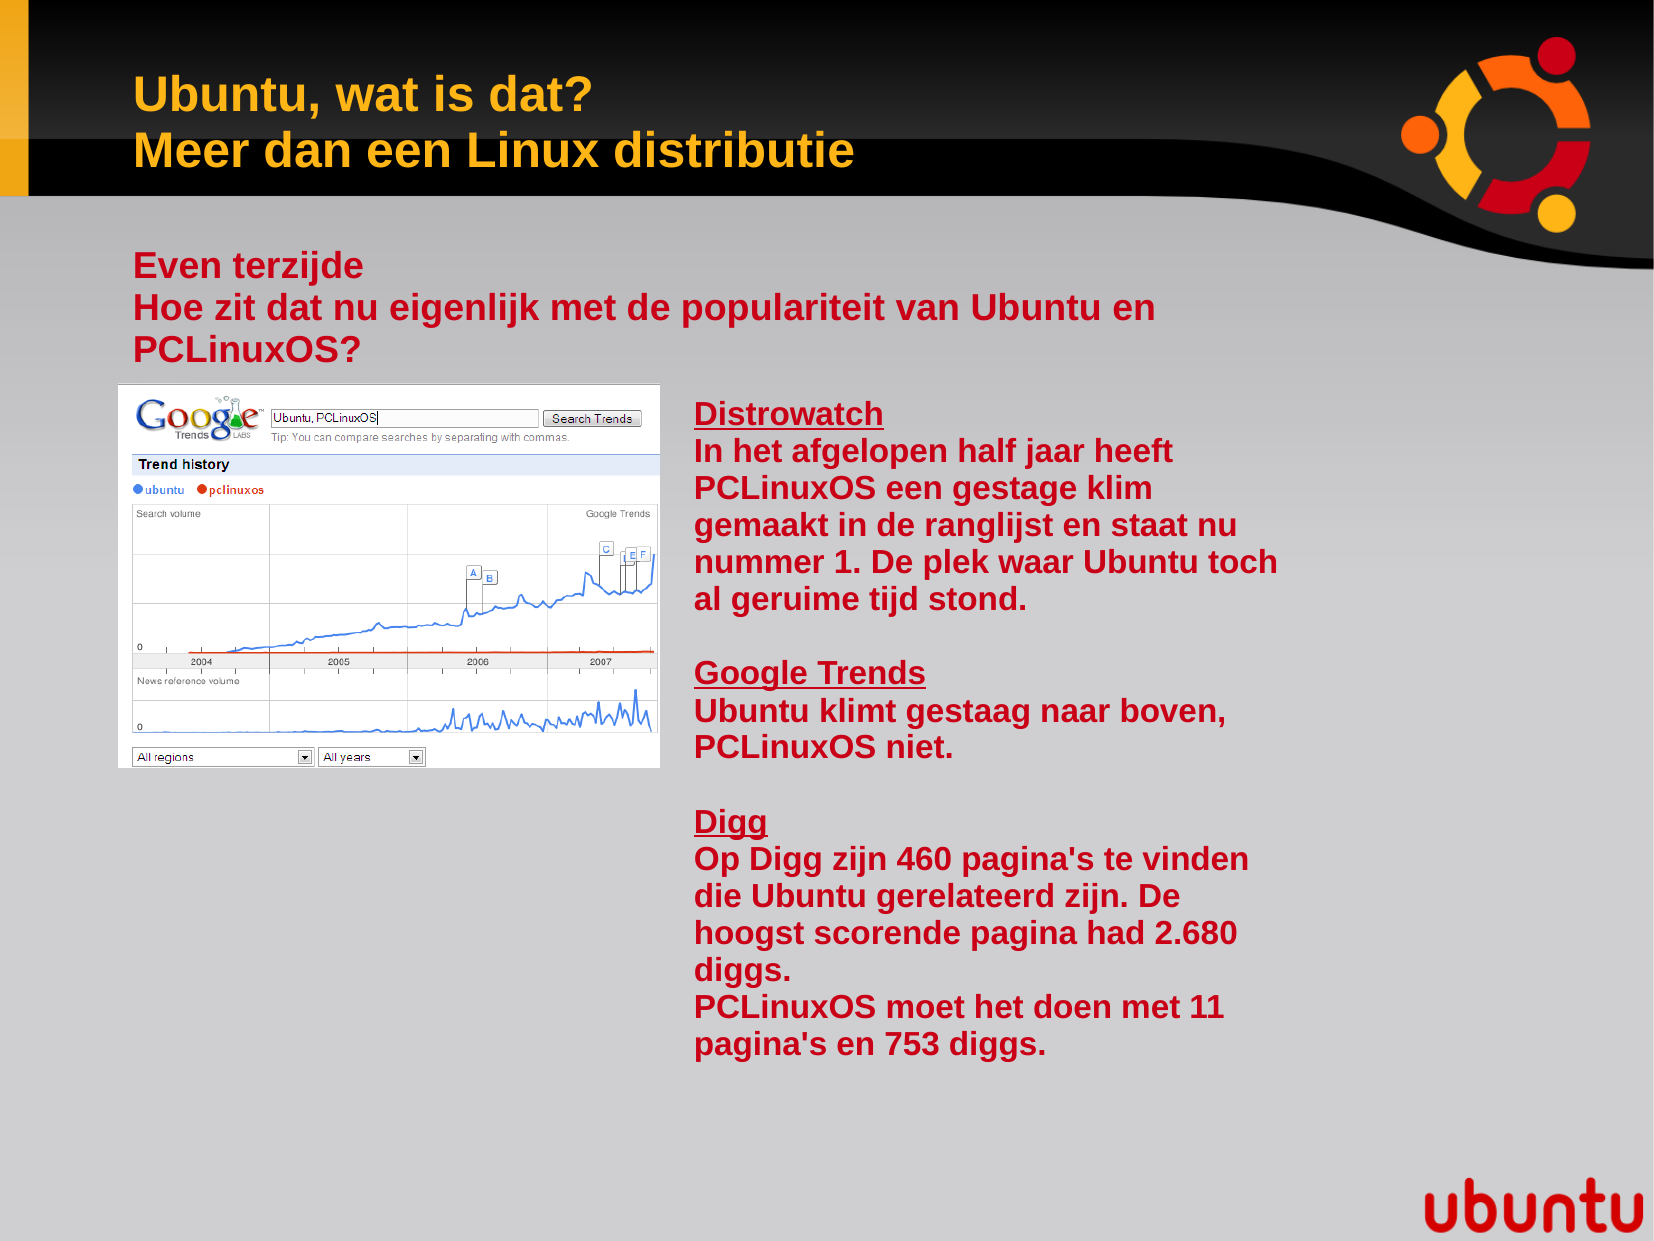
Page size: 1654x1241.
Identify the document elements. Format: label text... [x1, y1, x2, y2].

text_box Ubuntu, wat is dat? Meer dan een Linux distributie [118, 59, 1093, 188]
text_box Even terzijde Hoe zit dat nu eigenlijk met de populariteit van Ubuntu en PCLinuxOS? [118, 236, 1329, 382]
picture [0, 0, 1654, 1241]
text_box Distrowatch In het afgelopen half jaar heeft PCLinuxOS een gestage klim gemaakt in de ranglijst en staat nu nummer 1. De plek waar Ubuntu toch al geruime tijd stond. Google Trends Ubuntu klimt gestaag naar boven, PCLinuxOS niet. Digg Op Digg zijn 460 pagina's te vinden die Ubuntu gerelateerd zijn. De hoogst scorende pagina had 2.680 diggs. PCLinuxOS moet het doen met 11 pagina's en 753 diggs. [679, 388, 1300, 1131]
